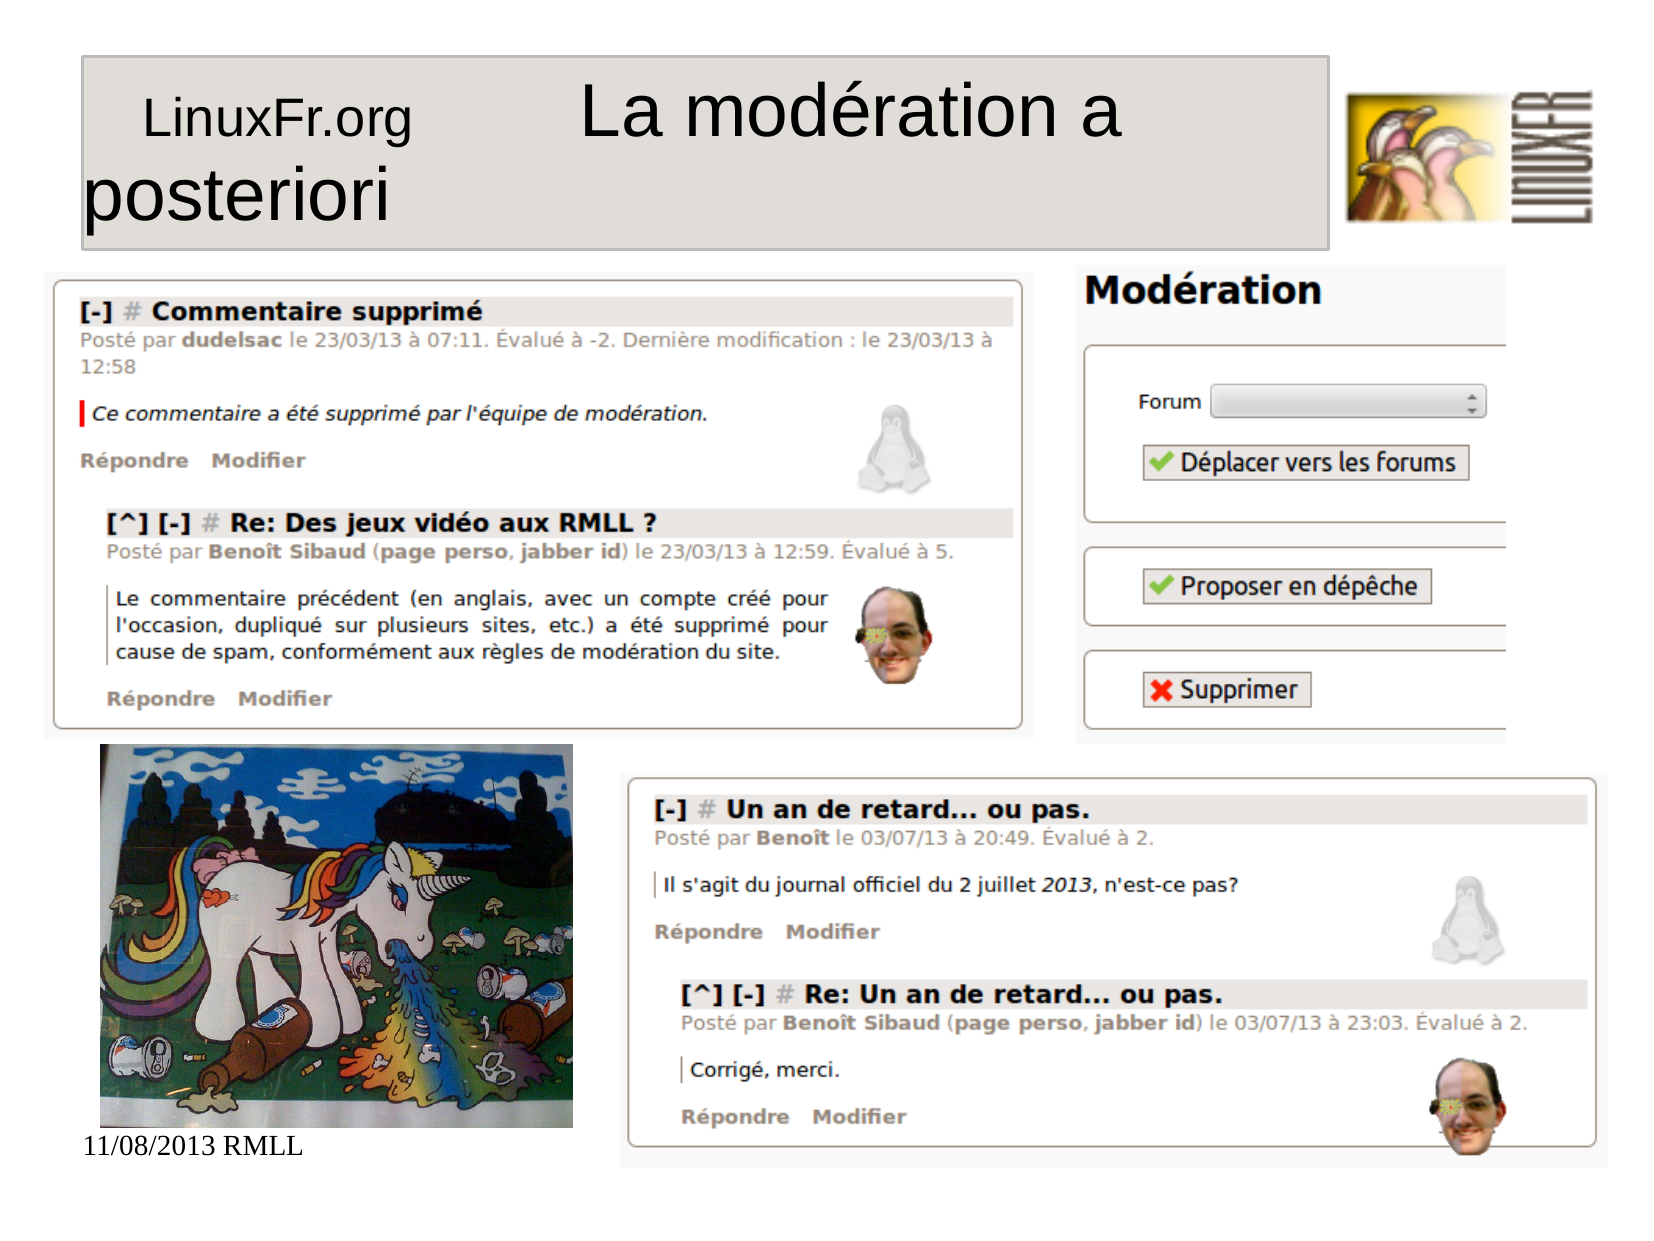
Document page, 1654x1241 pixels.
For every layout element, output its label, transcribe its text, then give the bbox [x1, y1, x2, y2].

title LinuxFr.org La modération a posteriori [82, 56, 1329, 250]
picture [1076, 265, 1506, 744]
picture [620, 773, 1608, 1168]
picture [44, 272, 1034, 739]
picture [100, 744, 573, 1128]
picture [1341, 88, 1601, 229]
